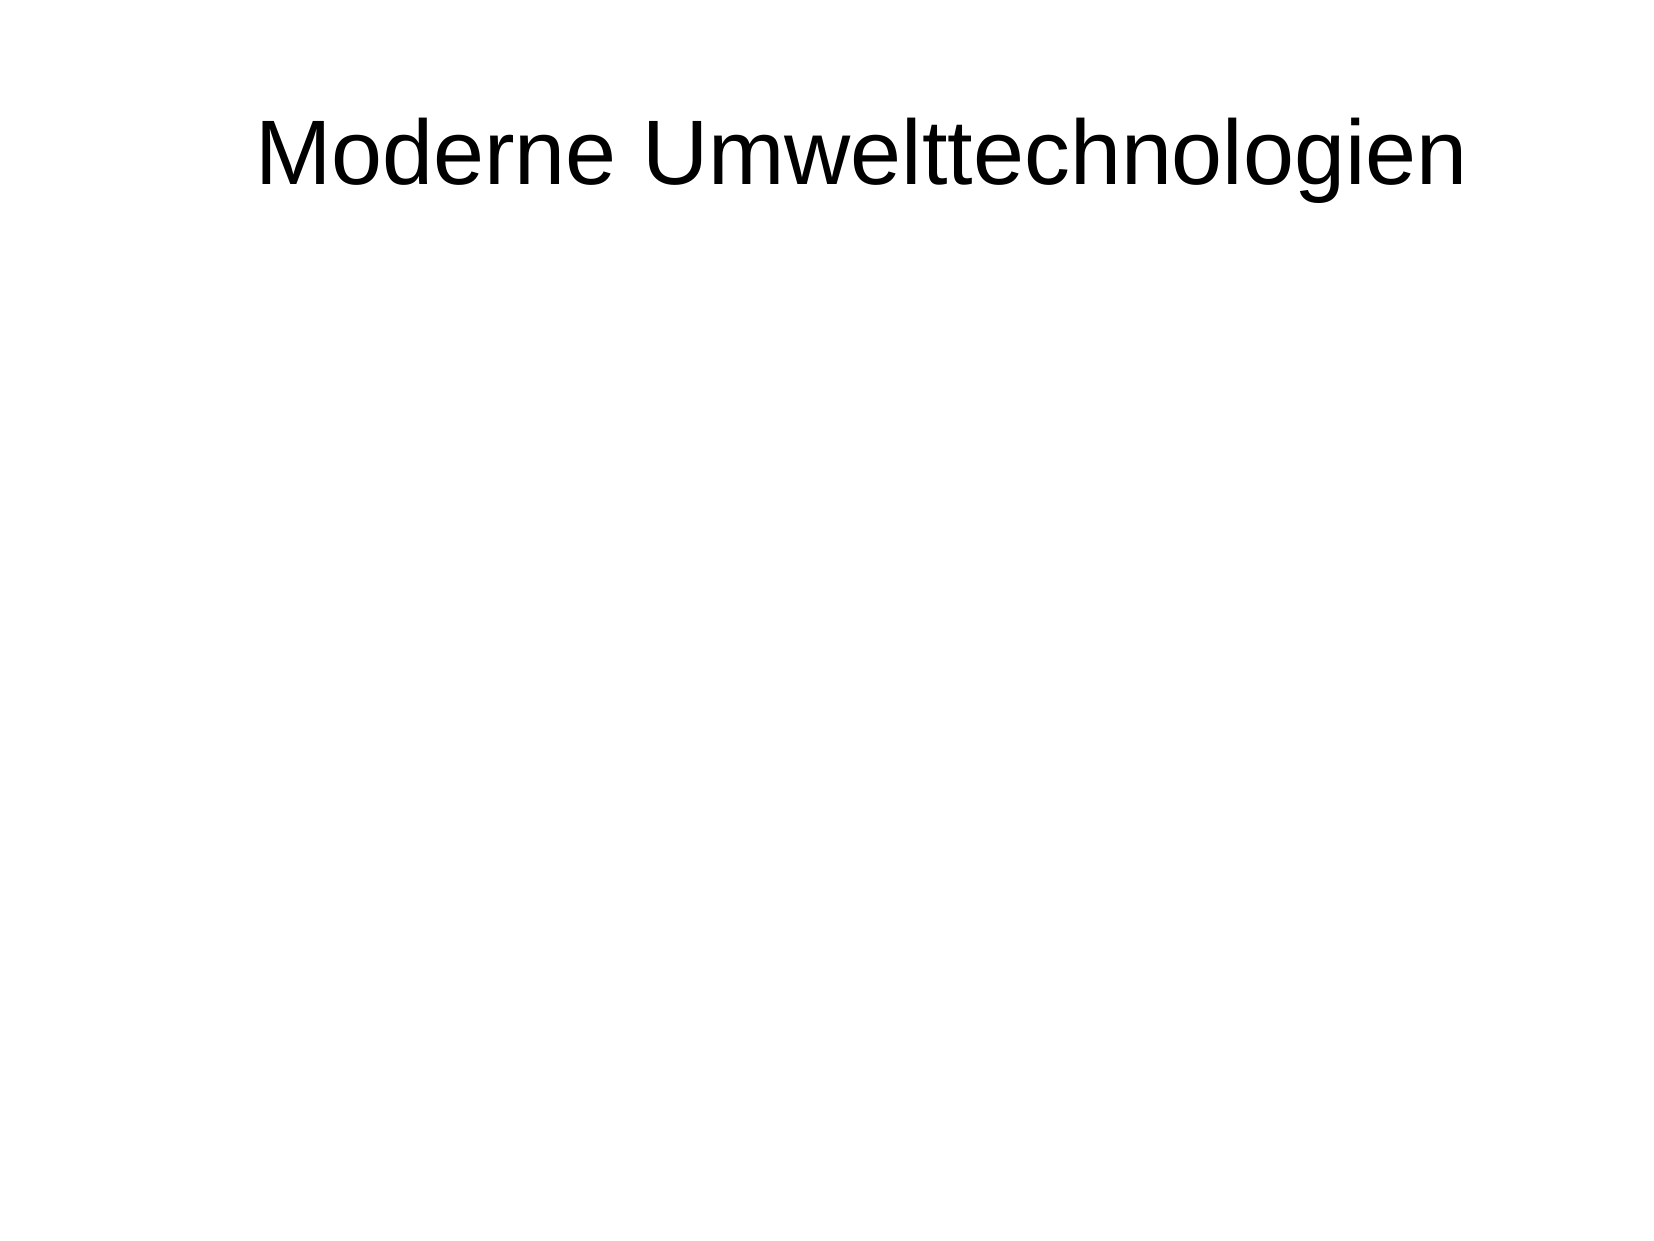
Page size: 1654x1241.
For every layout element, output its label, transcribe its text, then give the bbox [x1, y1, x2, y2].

title Moderne Umwelttechnologien [82, 49, 1571, 257]
